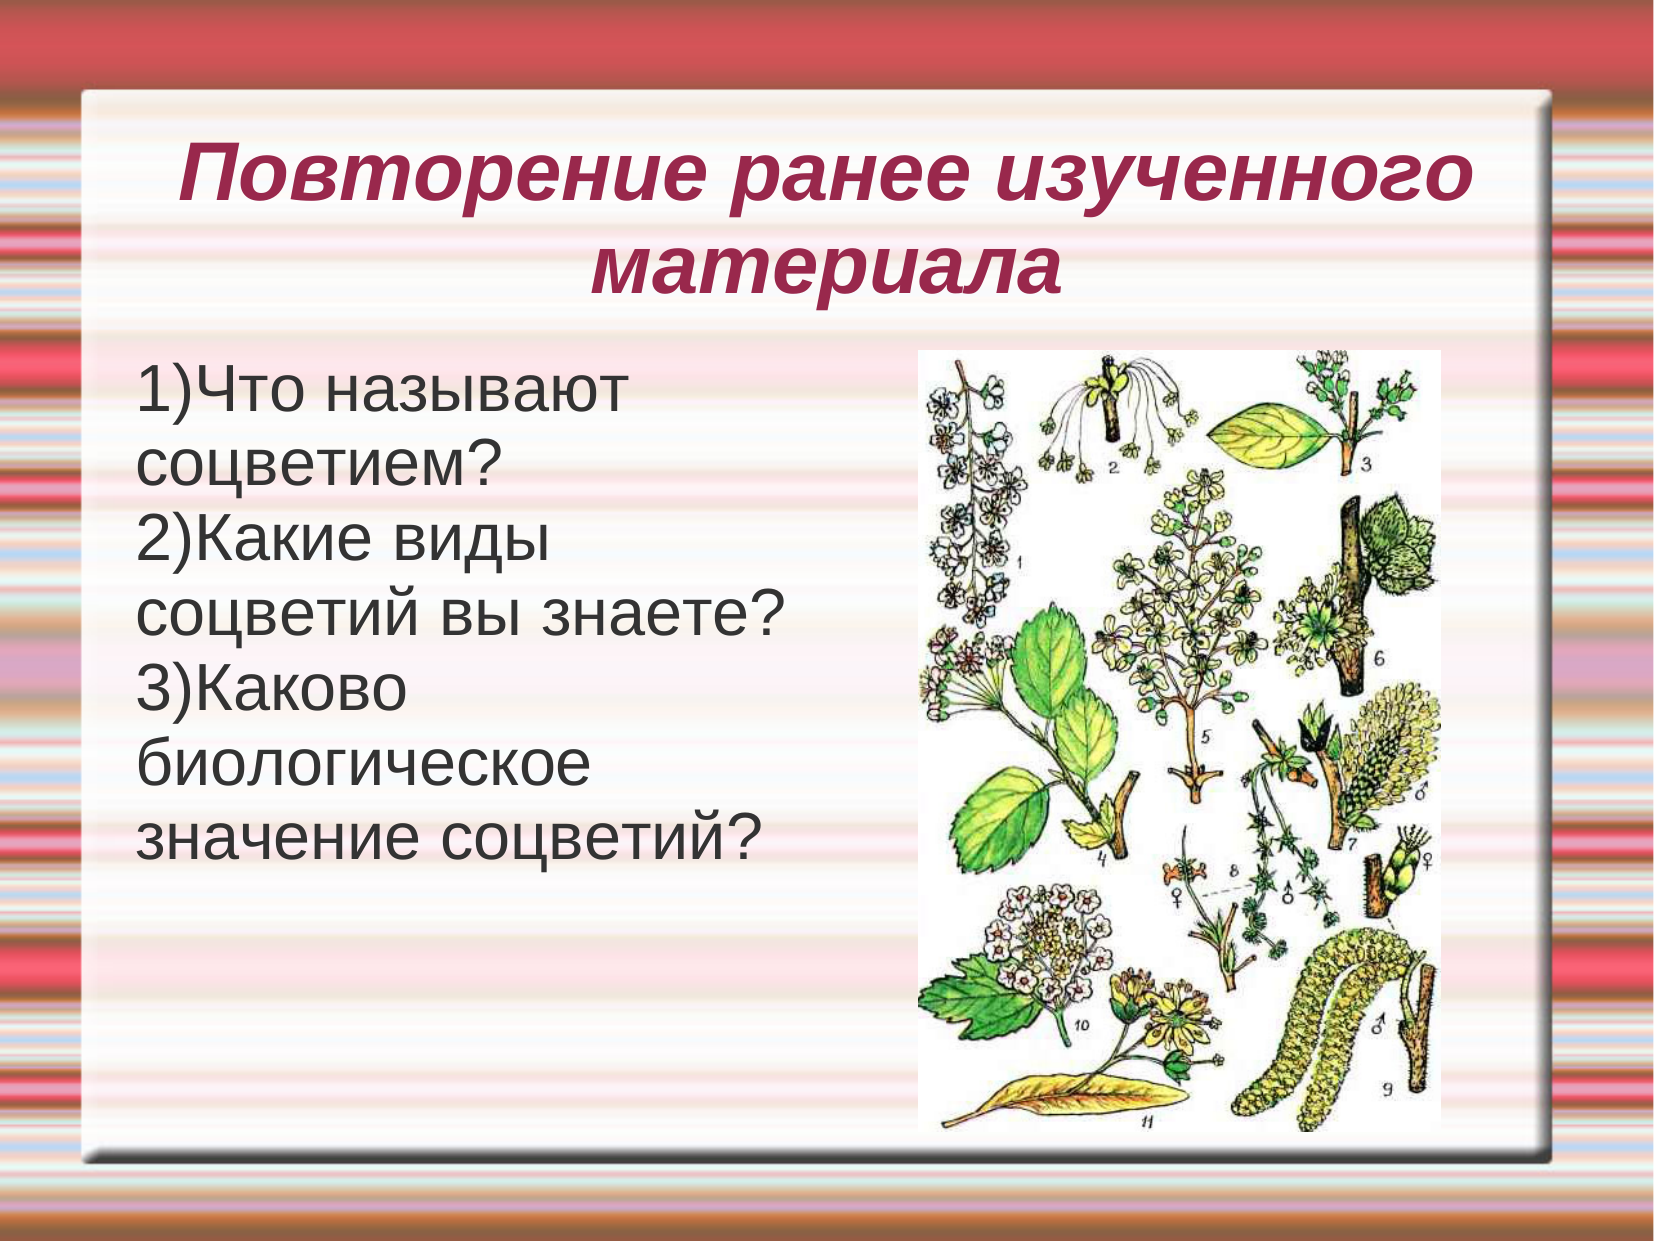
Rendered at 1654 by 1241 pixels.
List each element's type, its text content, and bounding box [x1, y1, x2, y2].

list 1)Что называют соцветием? 2)Какие виды соцветий вы знаете? 3)Каково биологическое значение соцветий? [134, 350, 809, 1133]
picture [0, 0, 1654, 1241]
title Повторение ранее изученного материала [121, 114, 1534, 322]
